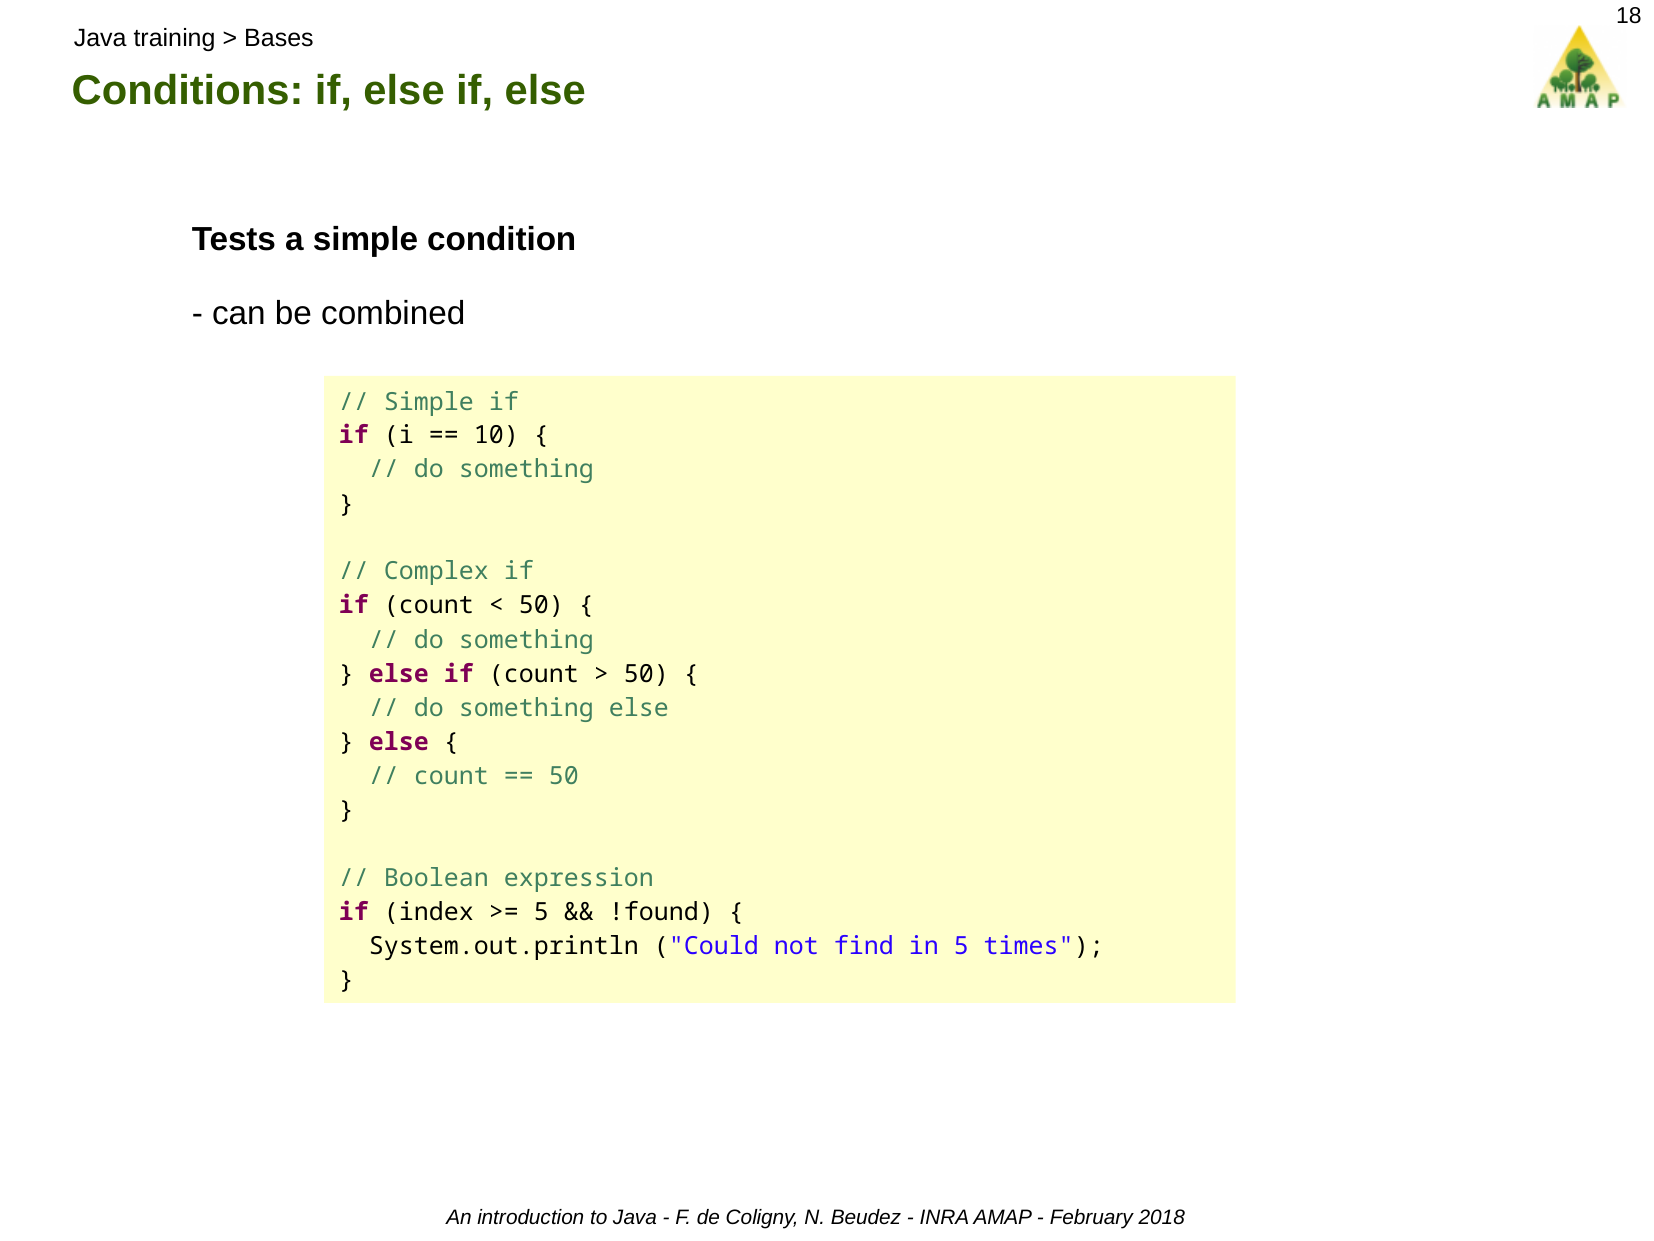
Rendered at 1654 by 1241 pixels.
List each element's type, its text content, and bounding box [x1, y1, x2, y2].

text_box // Simple if if (i == 10) { // do something } // Complex if if (count < 50) { // do something } else if (count > 50) { // do something else } else { // count == 50 } // Boolean expression if (index >= 5 && !found) { System.out.println ("Could not find in 5 times"); } [324, 375, 1236, 964]
picture [1533, 25, 1627, 108]
text_box Tests a simple condition - can be combined [177, 213, 807, 341]
text_box Java training > Bases [59, 16, 1004, 60]
text_box Conditions: if, else if, else [56, 59, 1120, 121]
